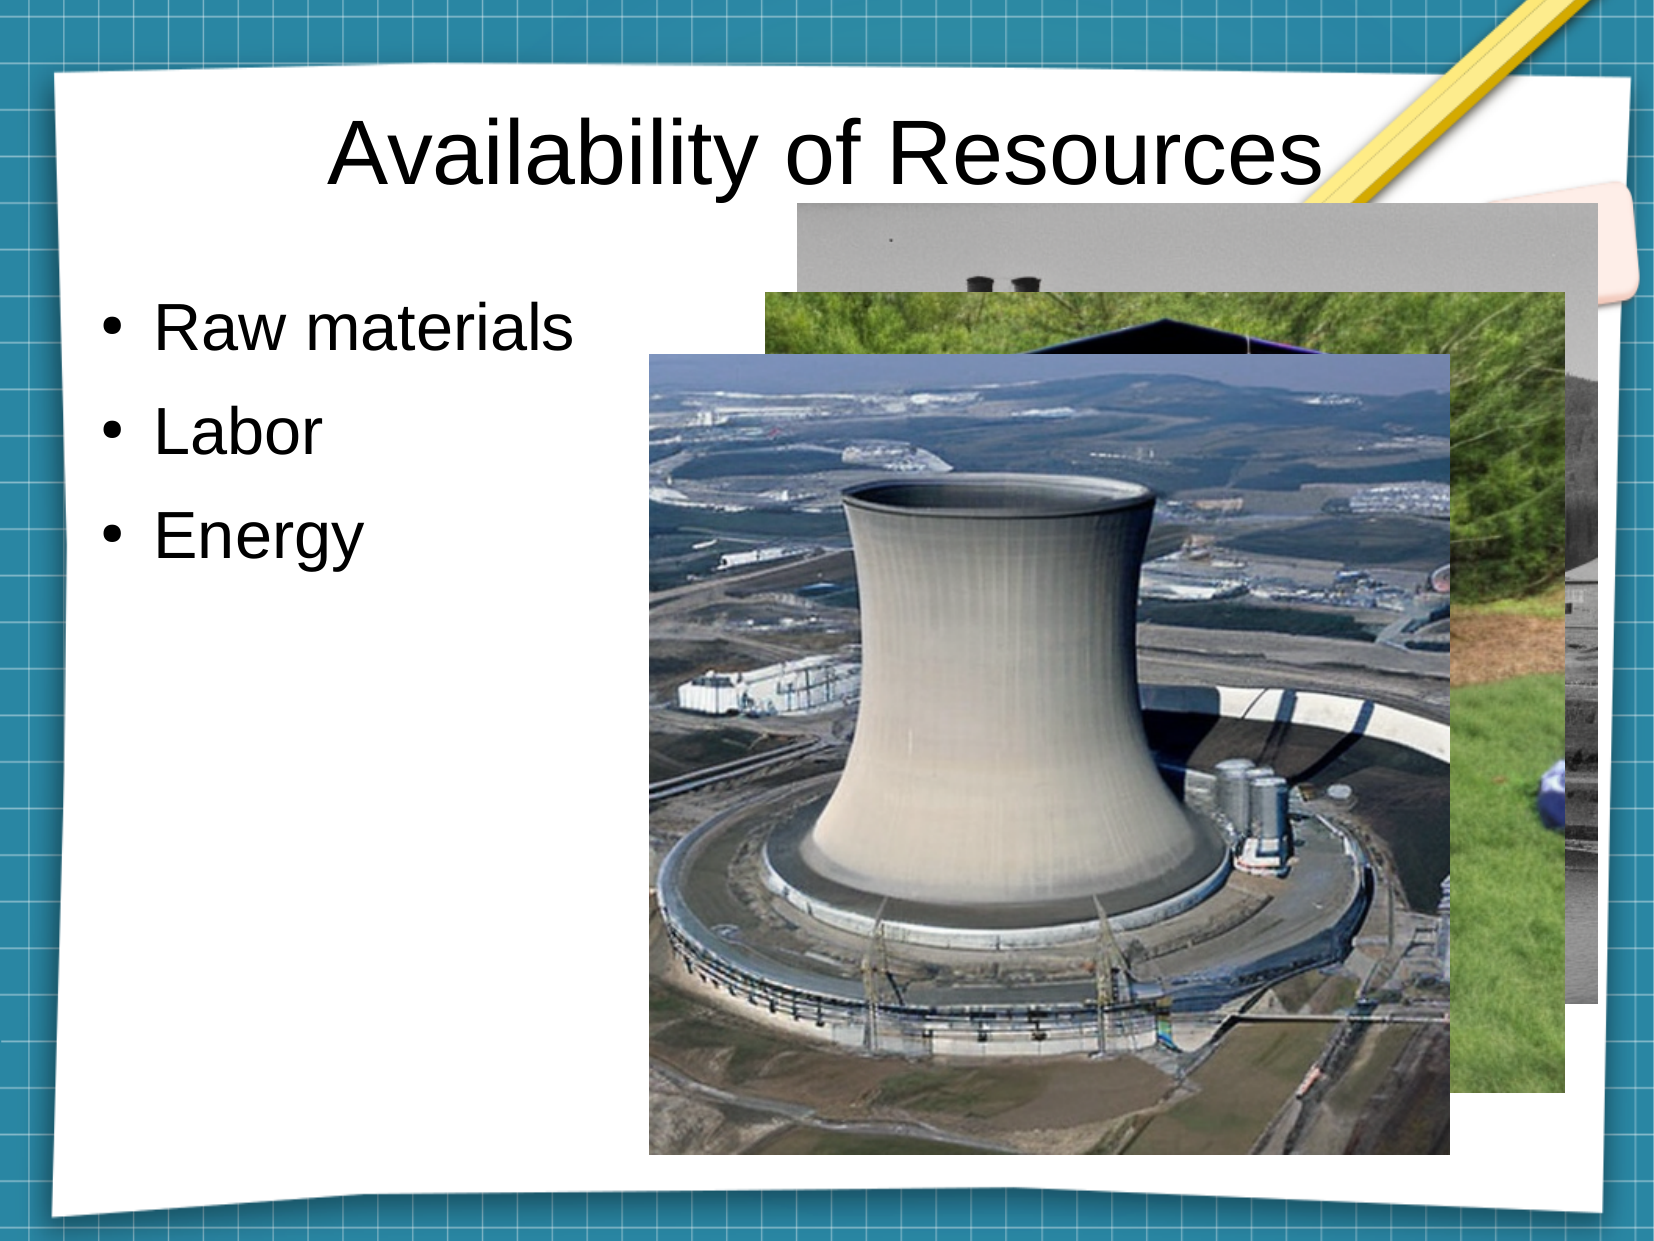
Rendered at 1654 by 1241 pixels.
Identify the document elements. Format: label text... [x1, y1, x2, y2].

picture [0, 0, 1654, 1241]
title Availability of Resources [82, 49, 1571, 257]
list Raw materials Labor Energy [82, 290, 797, 1010]
